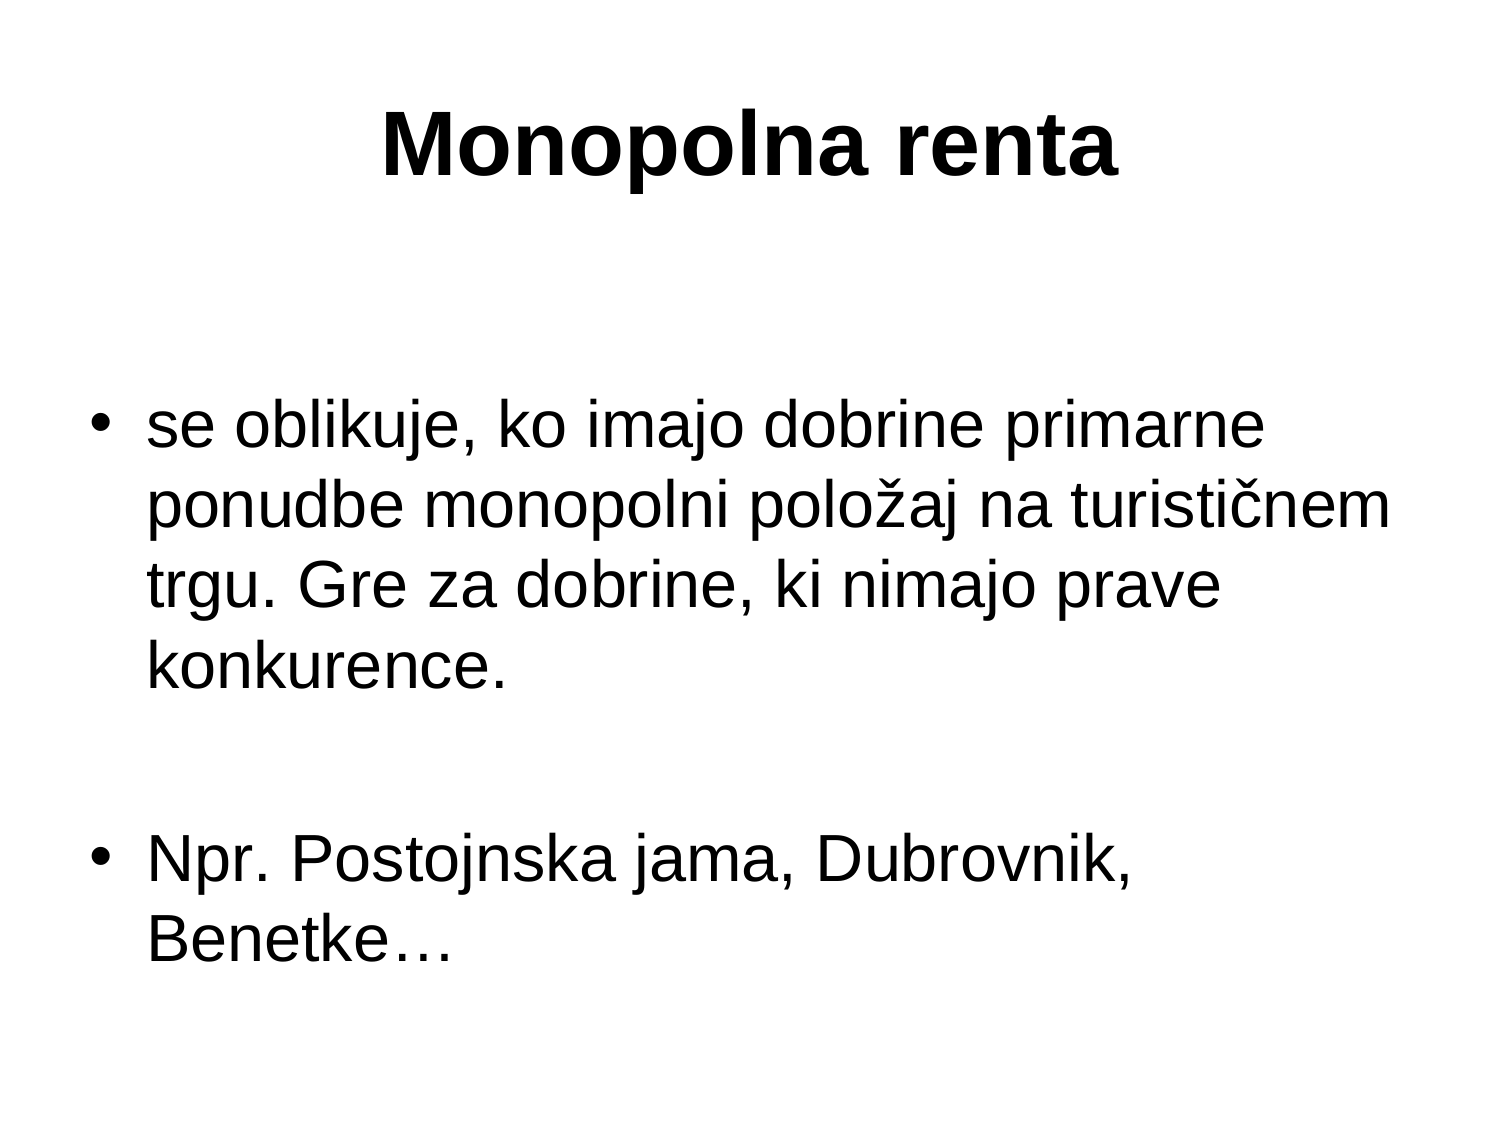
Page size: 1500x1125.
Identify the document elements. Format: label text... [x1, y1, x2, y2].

title Monopolna renta [75, 45, 1426, 233]
list se oblikuje, ko imajo dobrine primarne ponudbe monopolni položaj na turističnem trgu. Gre za dobrine, ki nimajo prave konkurence. Npr. Postojnska jama, Dubrovnik, Benetke… [75, 373, 1426, 1005]
